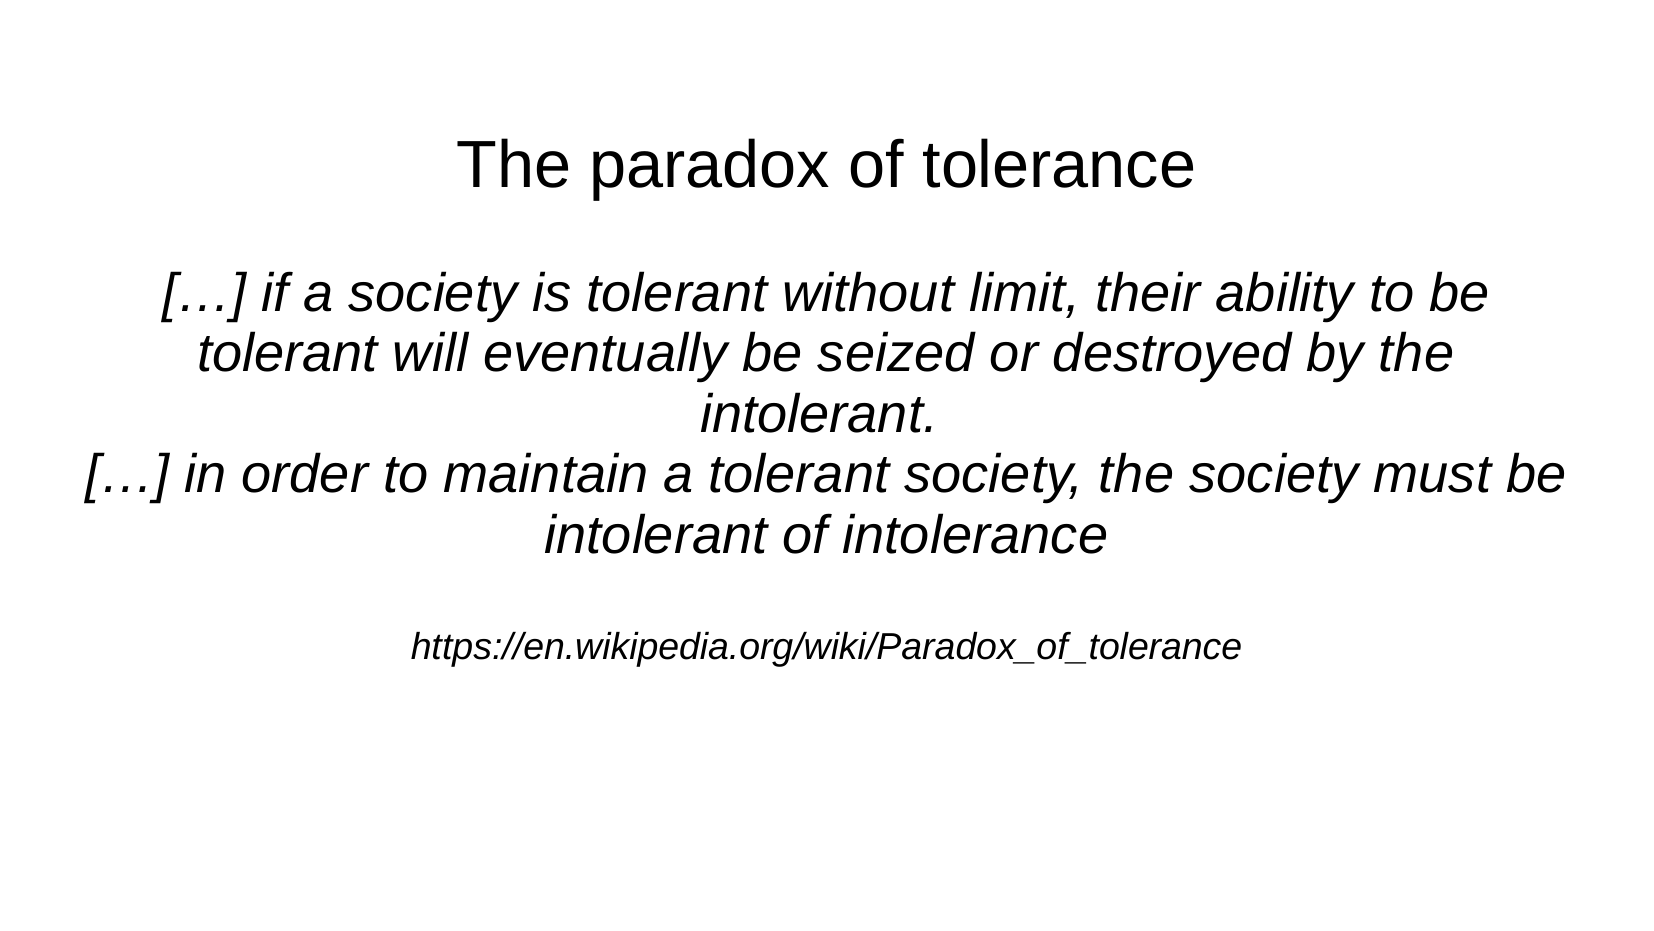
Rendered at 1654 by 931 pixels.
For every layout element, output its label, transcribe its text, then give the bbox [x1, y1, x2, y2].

subtitle The paradox of tolerance […] if a society is tolerant without limit, their ability to be tolerant will eventually be seized or destroyed by the intolerant. […] in order to maintain a tolerant society, the society must be intolerant of intolerance https://en.wikipedia.org/wiki/Paradox_of_tolerance [82, 37, 1571, 757]
